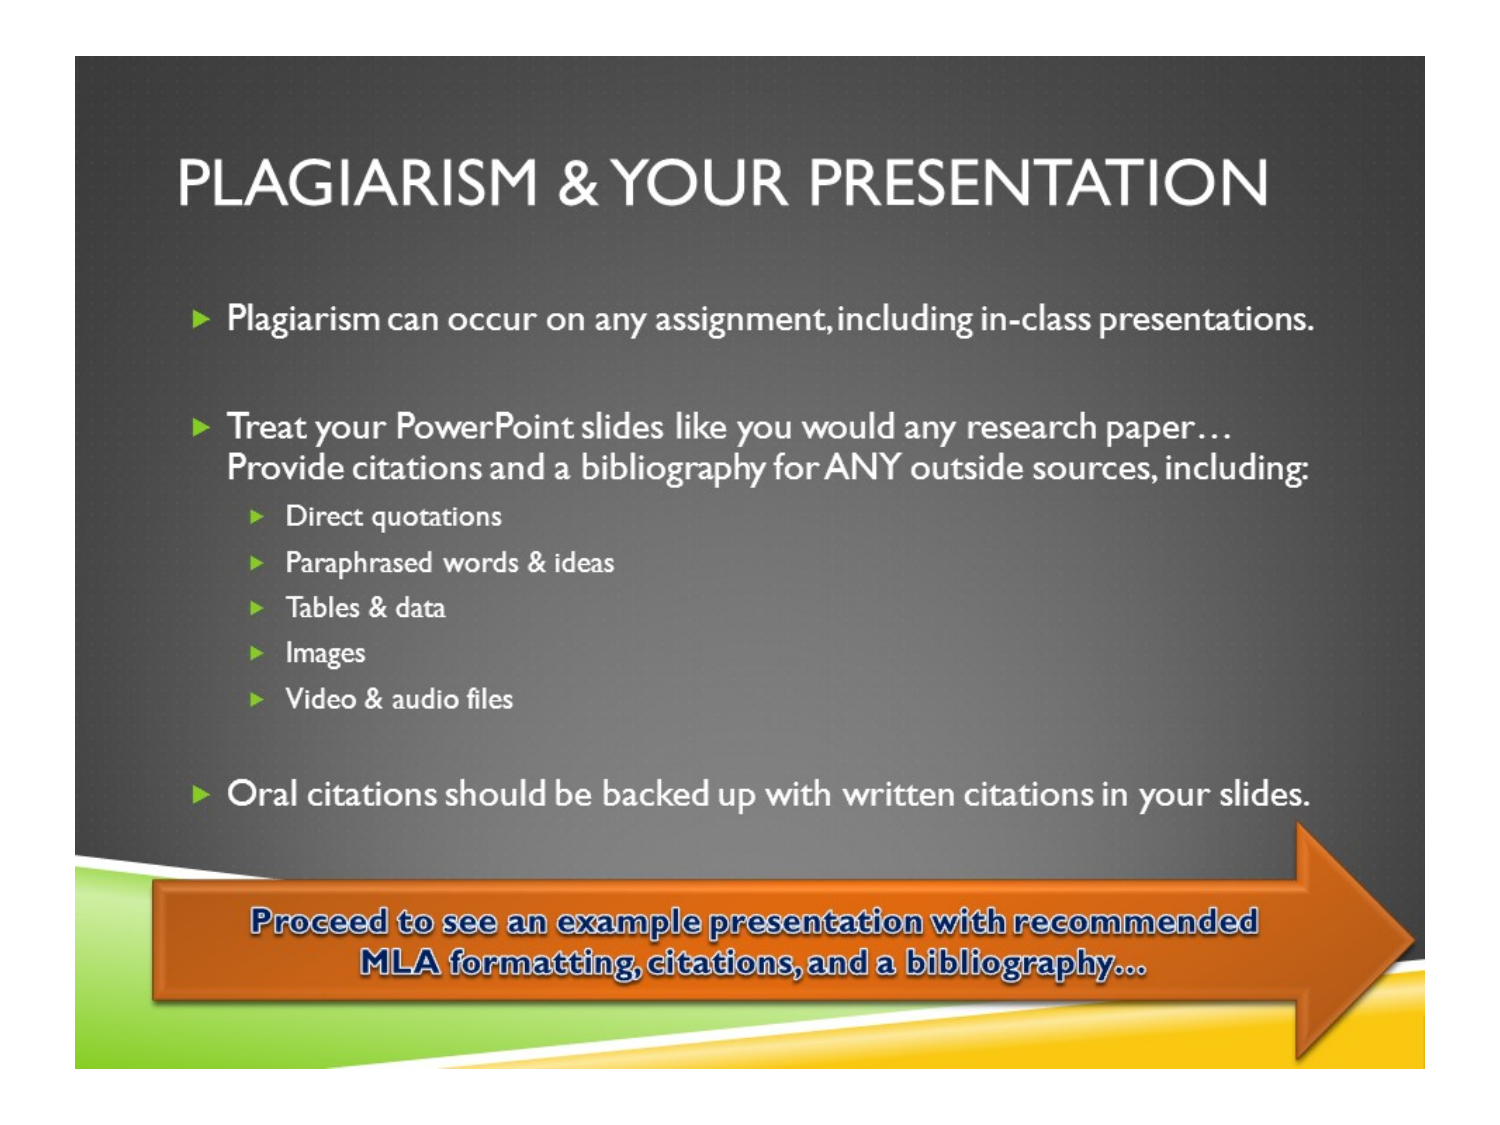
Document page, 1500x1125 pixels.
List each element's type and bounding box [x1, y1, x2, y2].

picture [75, 56, 1425, 1069]
